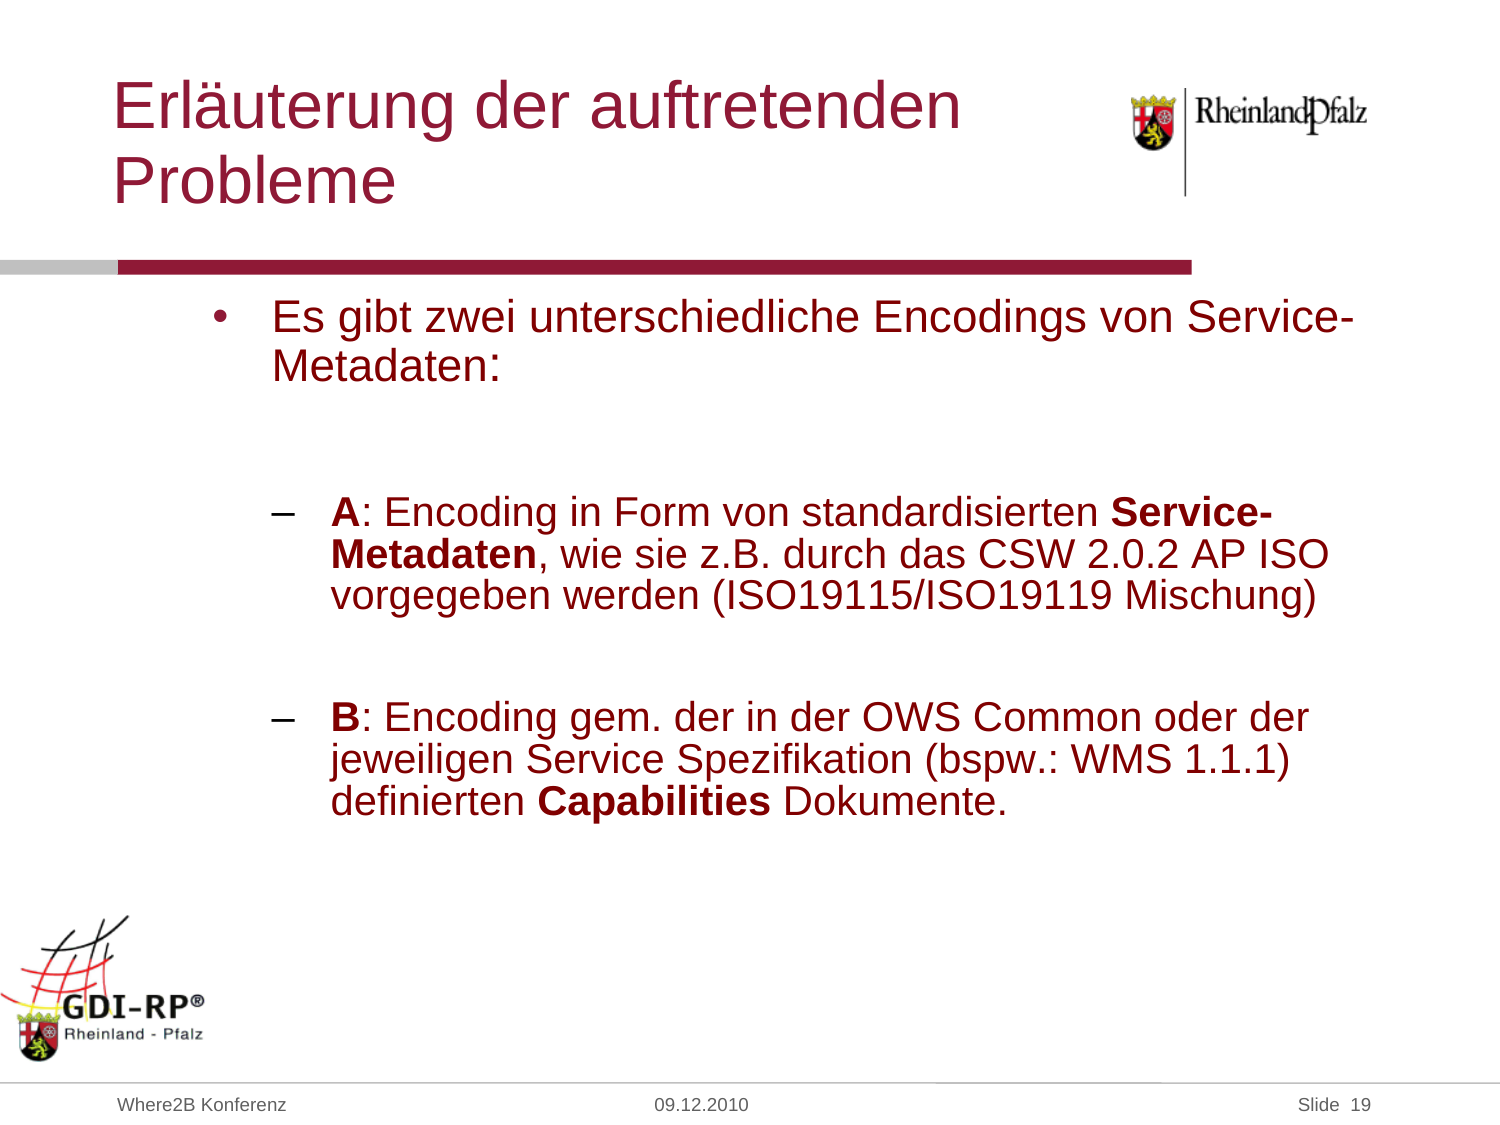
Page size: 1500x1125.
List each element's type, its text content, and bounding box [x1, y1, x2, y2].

title Erläuterung der auftretenden Probleme [112, 63, 1071, 224]
picture [0, 915, 207, 1063]
list Es gibt zwei unterschiedliche Encodings von Service-Metadaten: A: Encoding in Form von standardisierten Service-Metadaten, wie sie z.B. durch das CSW 2.0.2 AP ISO vorgegeben werden (ISO19115/ISO19119 Mischung) B: Encoding gem. der in der OWS Common oder der jeweiligen Service Spezifikation (bspw.: WMS 1.1.1) definierten Capabilities Dokumente. [212, 295, 1477, 973]
picture [1131, 88, 1447, 198]
